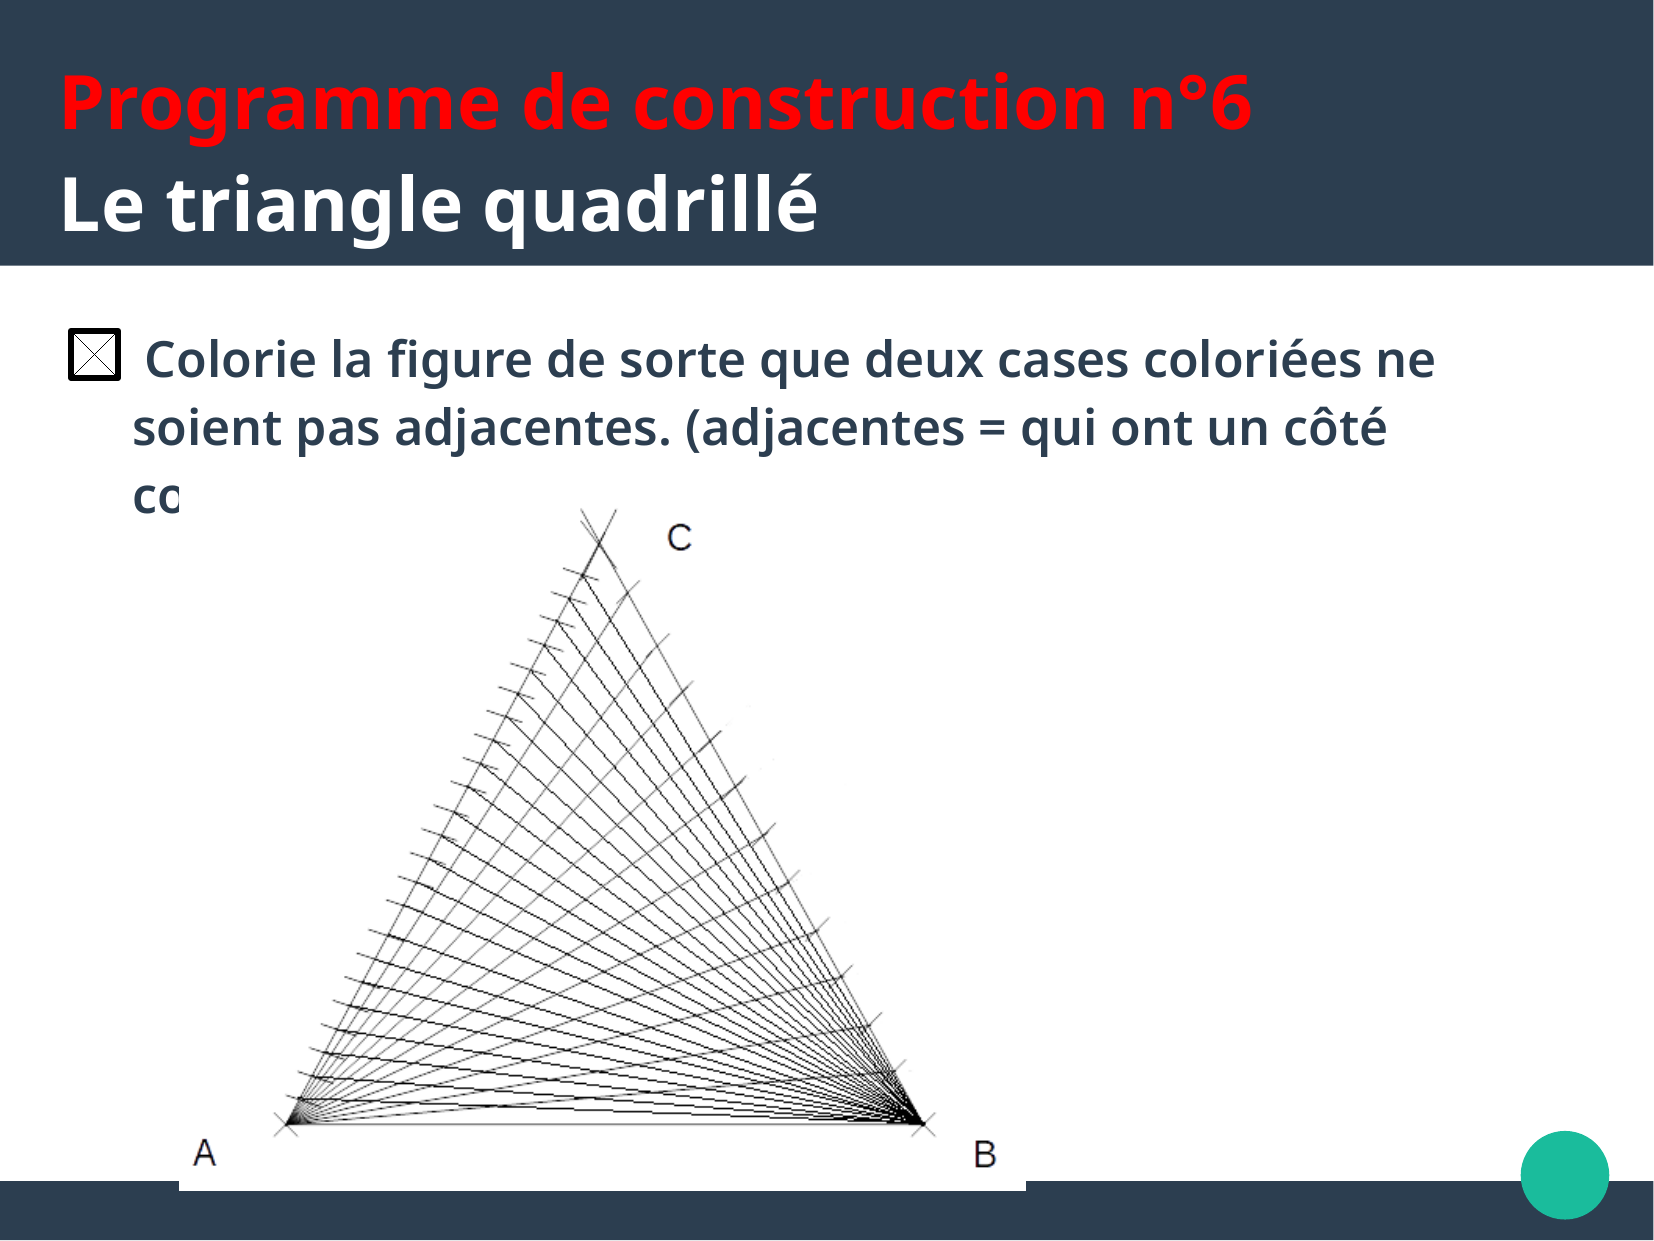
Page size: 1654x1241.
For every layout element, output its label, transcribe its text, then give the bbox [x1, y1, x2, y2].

title Programme de construction n°6 Le triangle quadrillé [59, 49, 1595, 207]
picture [179, 460, 1026, 1191]
text_box Colorie la figure de sorte que deux cases coloriées ne soient pas adjacentes. (adjacentes = qui ont un côté commun) [61, 323, 1595, 402]
list [166, 491, 179, 508]
list [59, 324, 1595, 1152]
